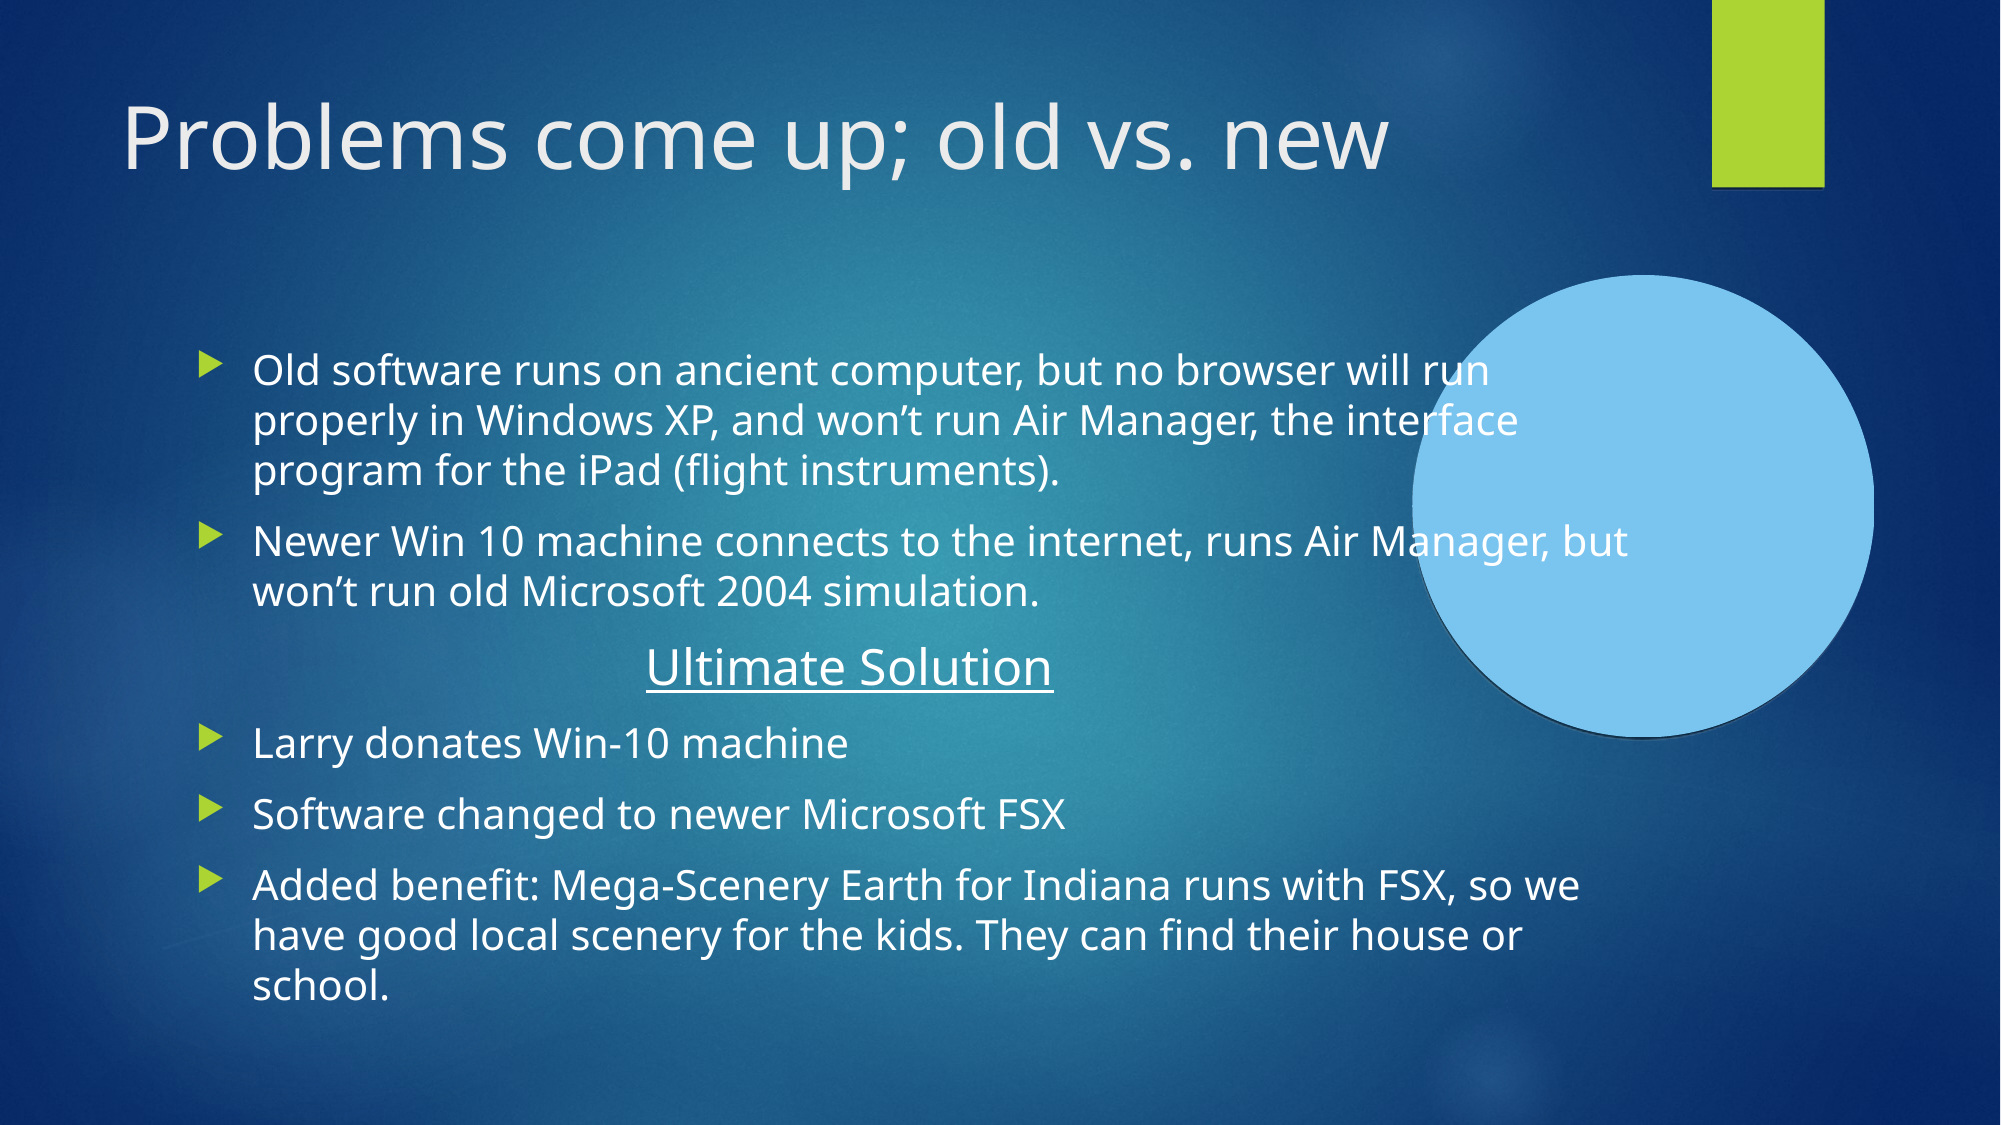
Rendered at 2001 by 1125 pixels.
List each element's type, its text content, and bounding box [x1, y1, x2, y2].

picture [0, 0, 2001, 1125]
text_box Old software runs on ancient computer, but no browser will run properly in Windows XP, and won’t run Air Manager, the interface program for the iPad (flight instruments). Newer Win 10 machine connects to the internet, runs Air Manager, but won’t run old Microsoft 2004 simulation. Ultimate Solution Larry donates Win-10 machine Software changed to newer Microsoft FSX Added benefit: Mega-Scenery Earth for Indiana runs with FSX, so we have good local scenery for the kids. They can find their house or school. [180, 336, 1649, 1051]
text_box Problems come up; old vs. new [105, 74, 1649, 304]
